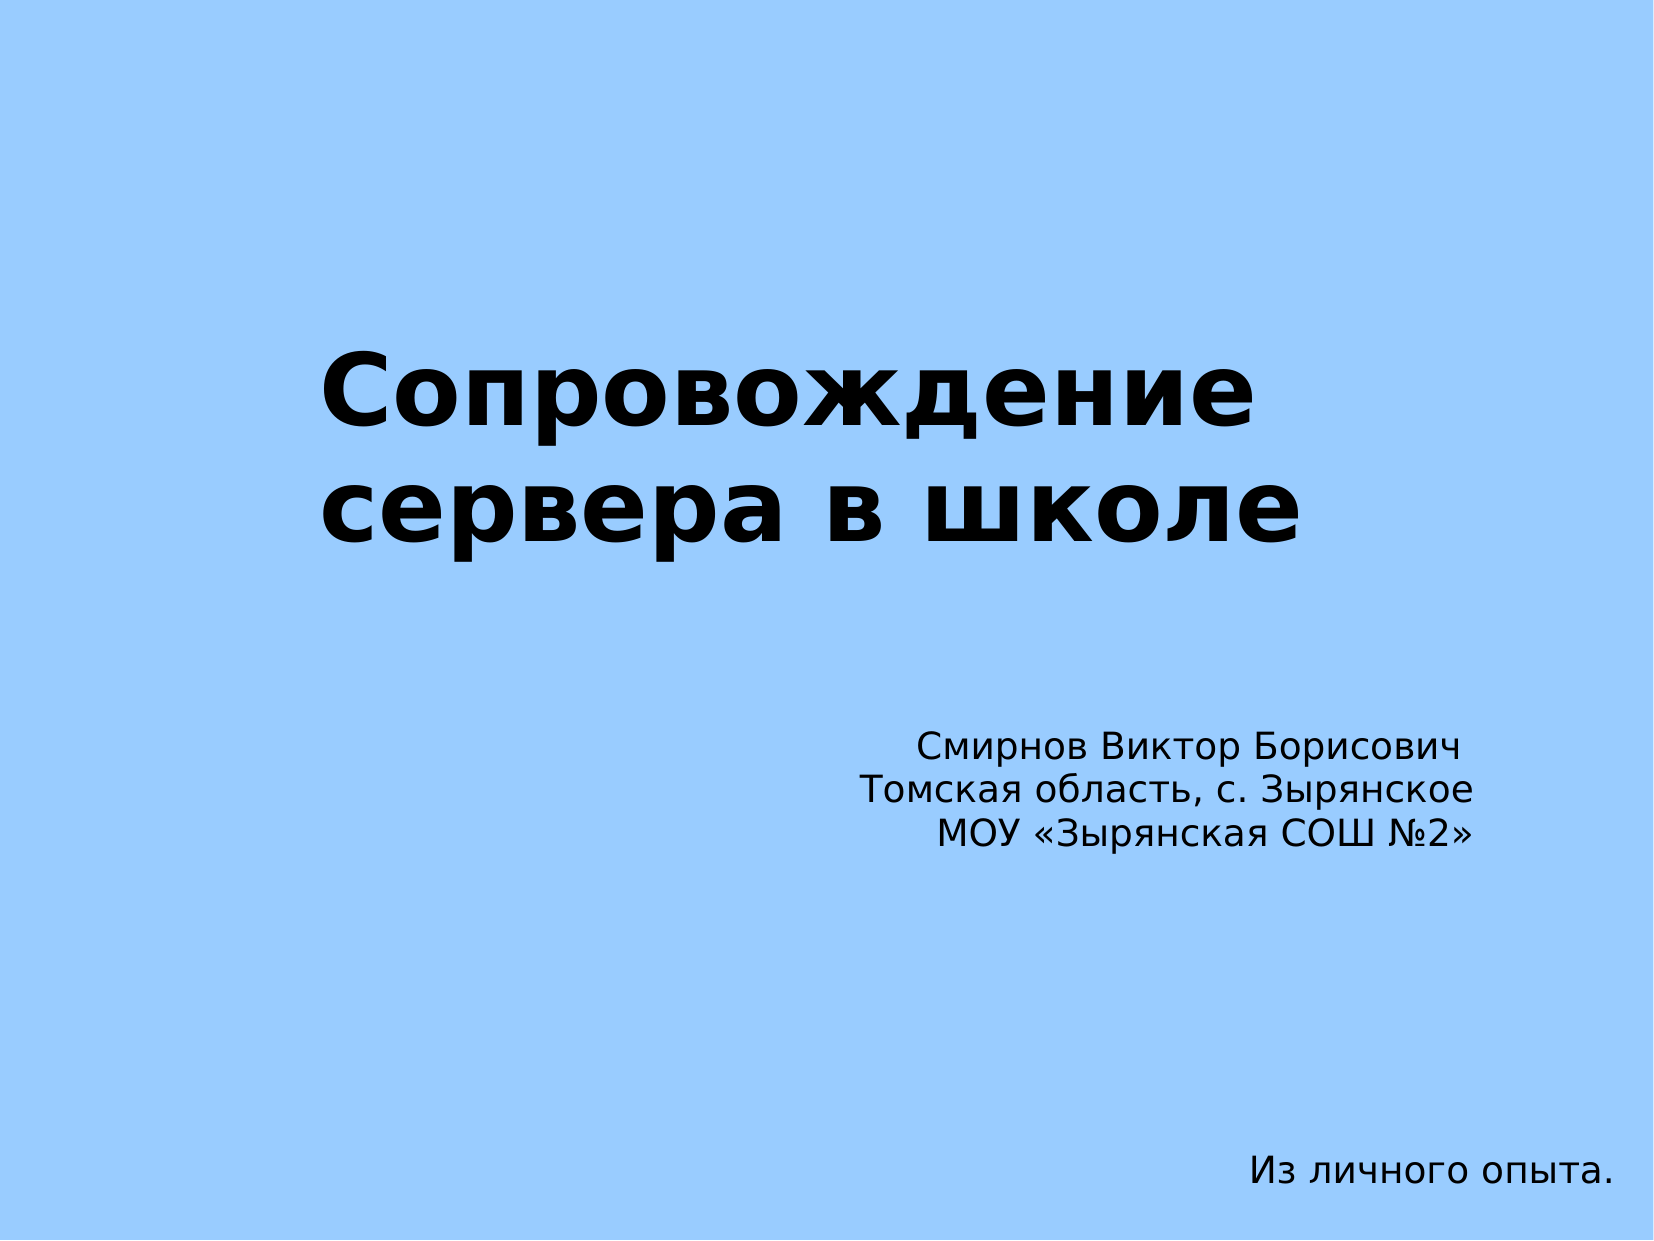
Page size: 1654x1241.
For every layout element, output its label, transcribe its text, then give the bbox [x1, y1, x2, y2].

text_box Сопровождение сервера в школе Смирнов Виктор Борисович Томская область, с. Зырянское МОУ «Зырянская СОШ №2» [304, 324, 1489, 863]
text_box Из личного опыта. [1233, 1141, 1637, 1201]
